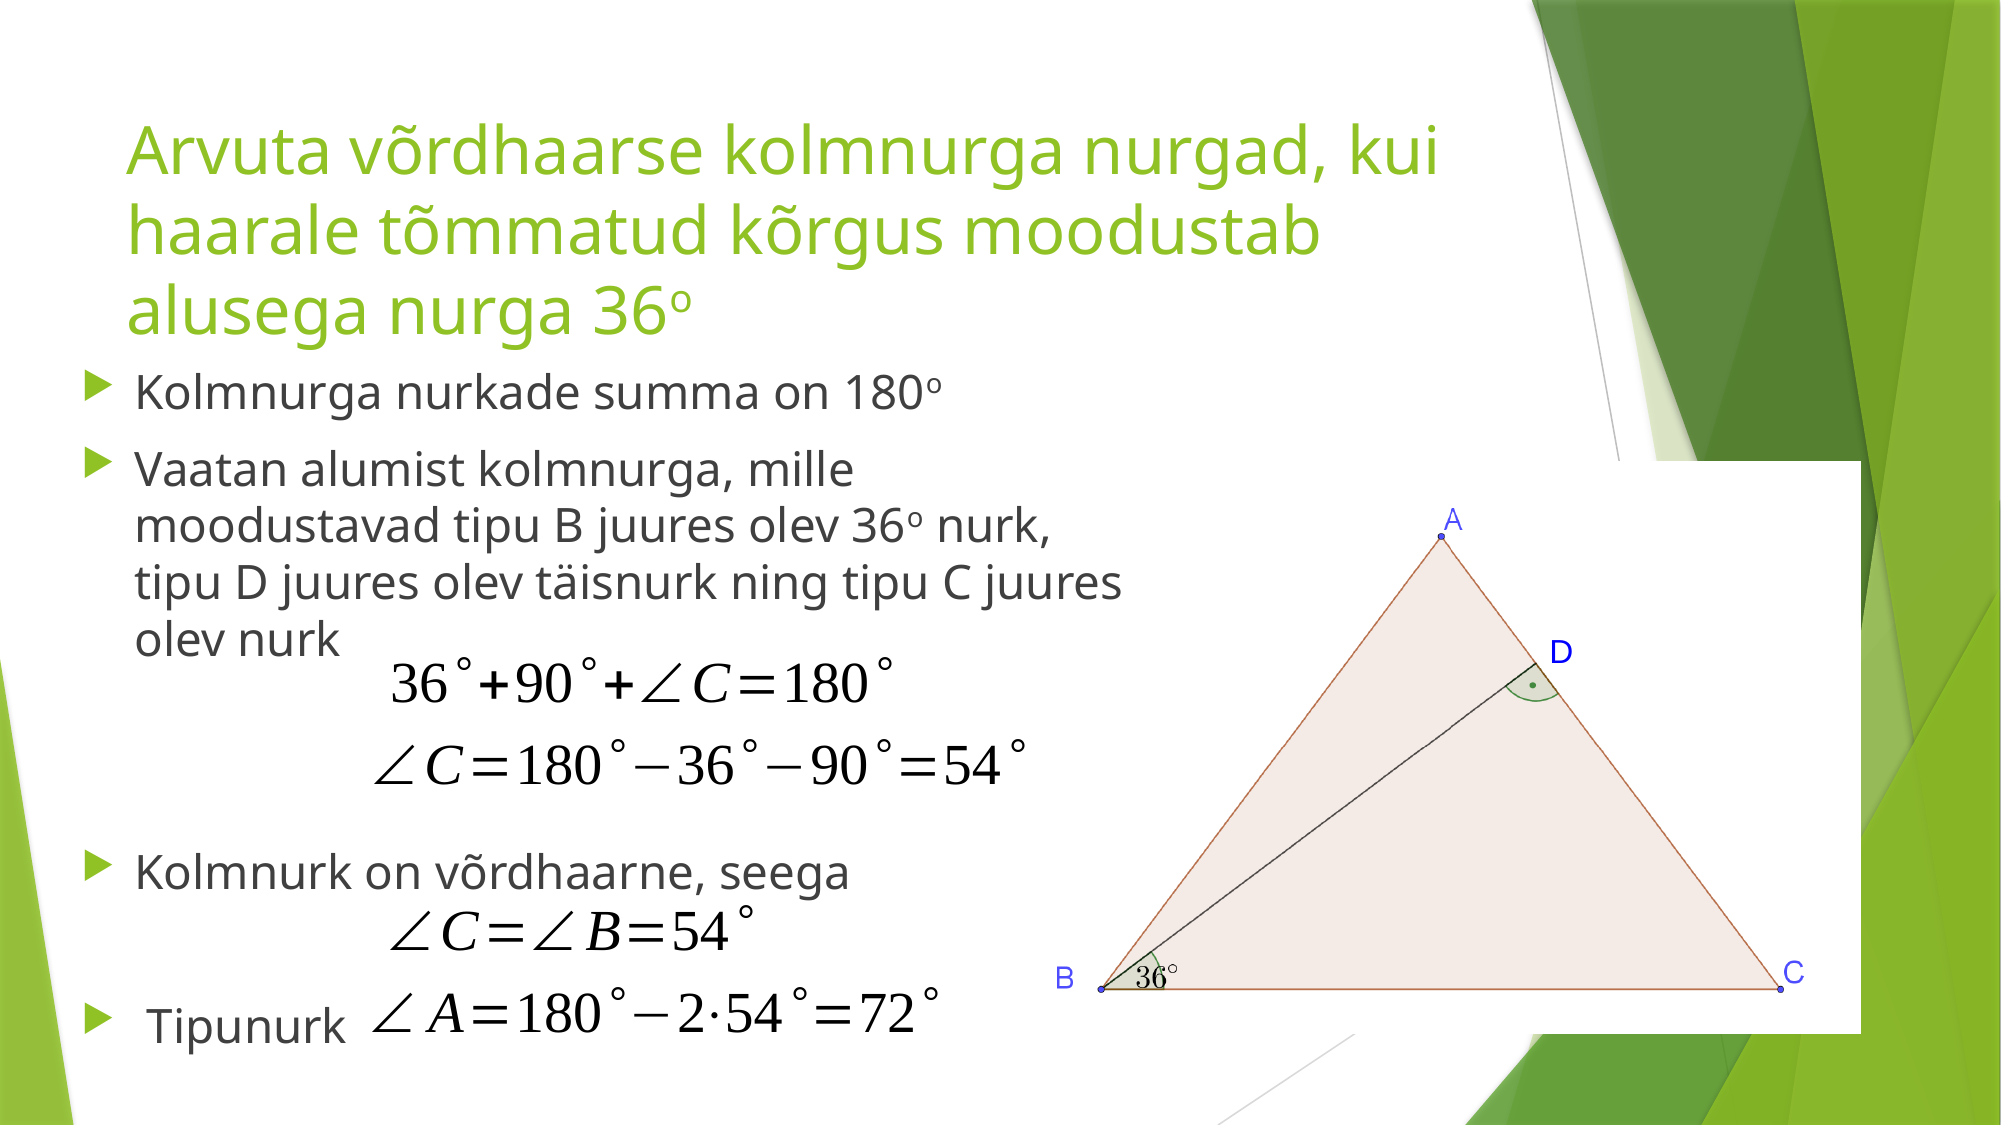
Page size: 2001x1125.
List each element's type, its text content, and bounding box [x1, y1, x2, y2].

chart [381, 898, 762, 963]
title Arvuta võrdhaarse kolmnurga nurgad, kui haarale tõmmatud kõrgus moodustab alusega nurga 36o [111, 99, 1522, 317]
chart [383, 651, 901, 716]
chart [366, 732, 1034, 798]
text_box D [1534, 625, 1589, 678]
list Kolmnurga nurkade summa on 180o Vaatan alumist kolmnurga, mille moodustavad tipu B juures olev 36o nurk, tipu D juures olev täisnurk ning tipu C juures olev nurk Kolmnurk on võrdhaarne, seega Tipunurk [66, 354, 1152, 1063]
chart [363, 981, 947, 1046]
picture [1152, 461, 1861, 1034]
